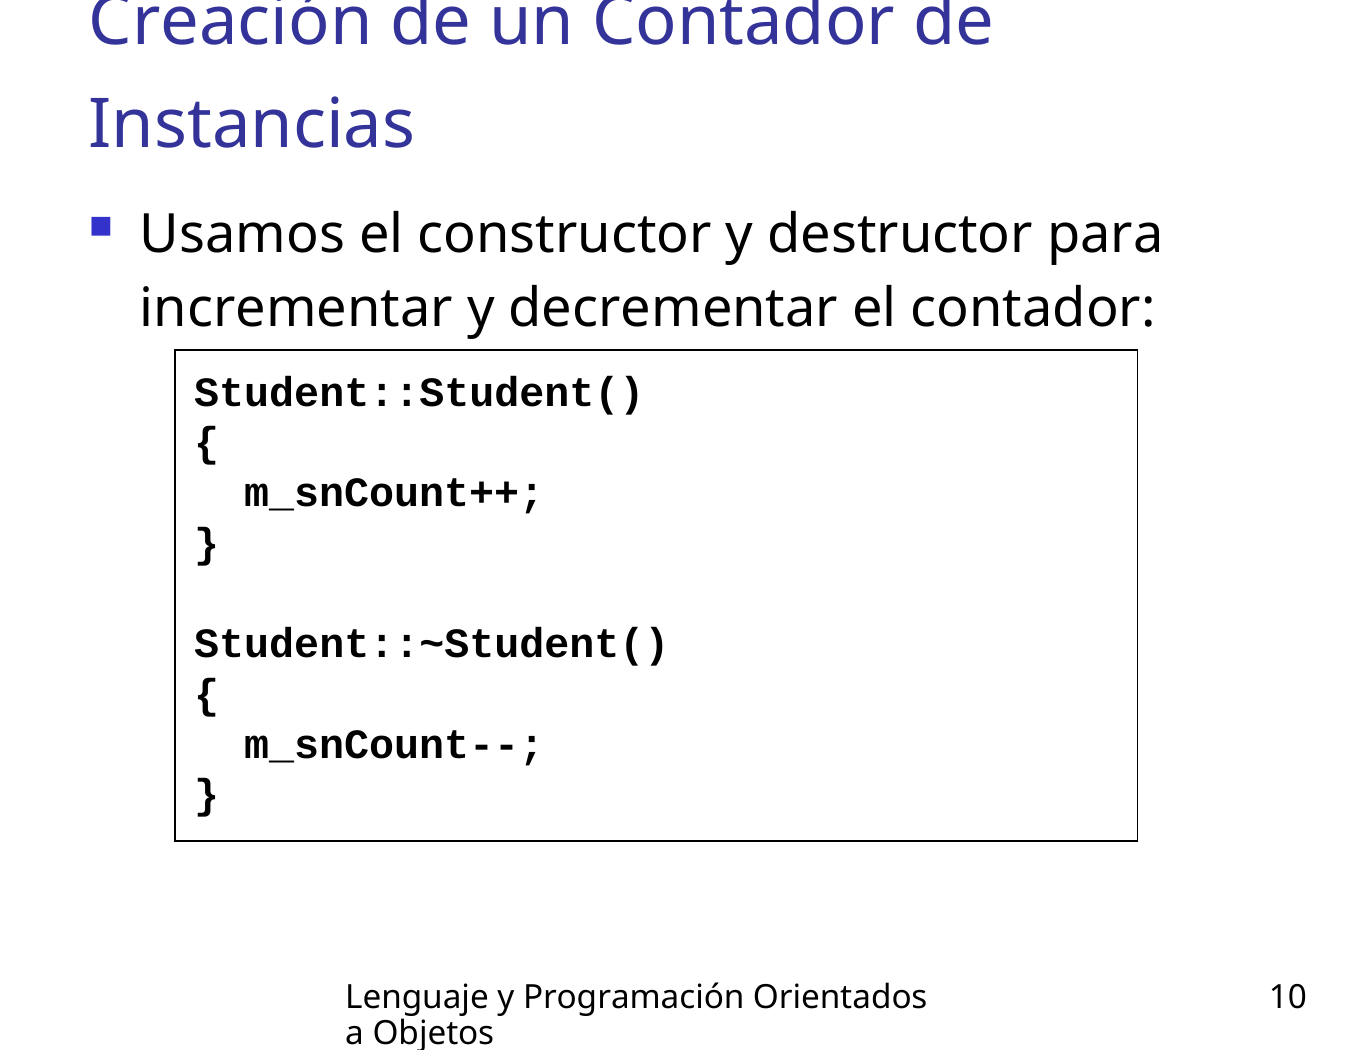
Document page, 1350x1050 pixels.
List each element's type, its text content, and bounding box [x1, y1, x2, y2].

title Creación de un Contador de Instancias [75, 9, 1319, 175]
list Usamos el constructor y destructor para incrementar y decrementar el contador: [75, 187, 1316, 895]
